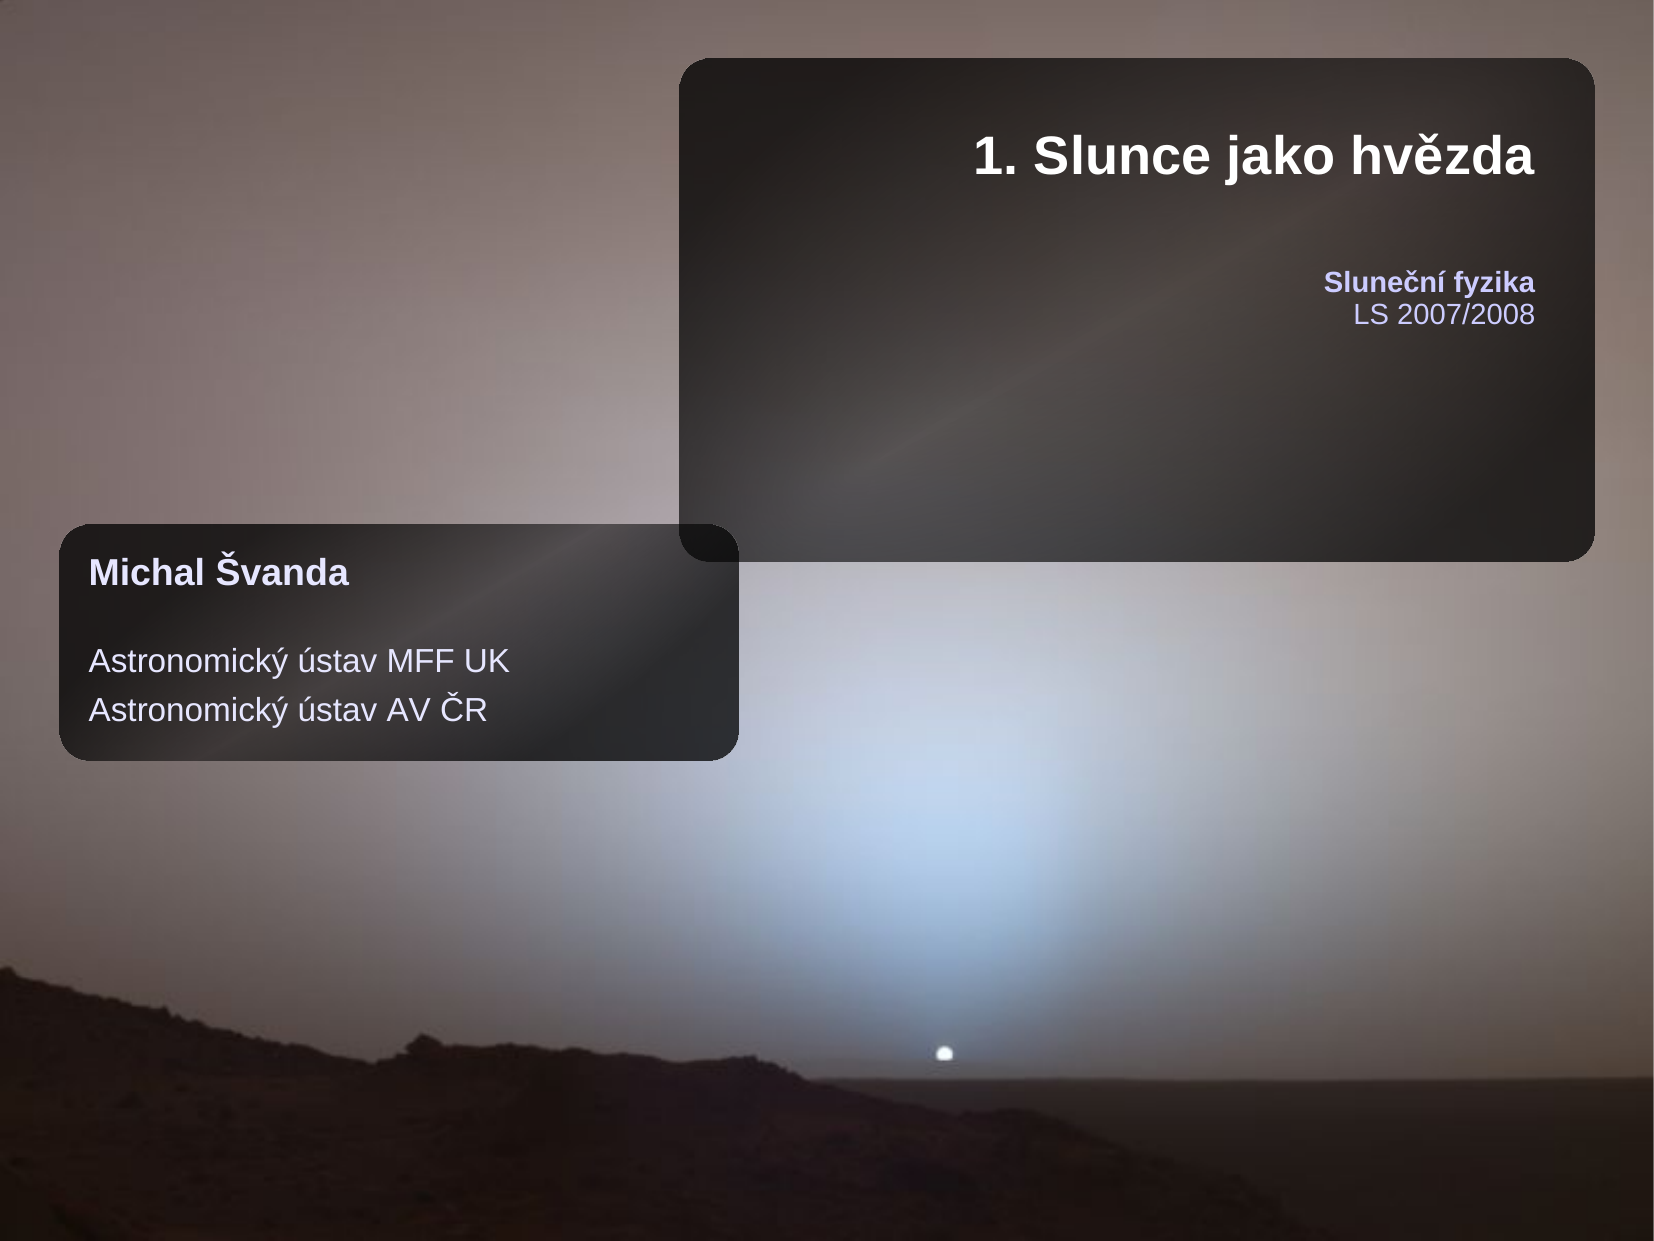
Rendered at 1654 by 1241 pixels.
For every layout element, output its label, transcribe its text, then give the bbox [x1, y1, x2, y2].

picture [0, 0, 1654, 1241]
title 1. Slunce jako hvězda [740, 88, 1536, 223]
